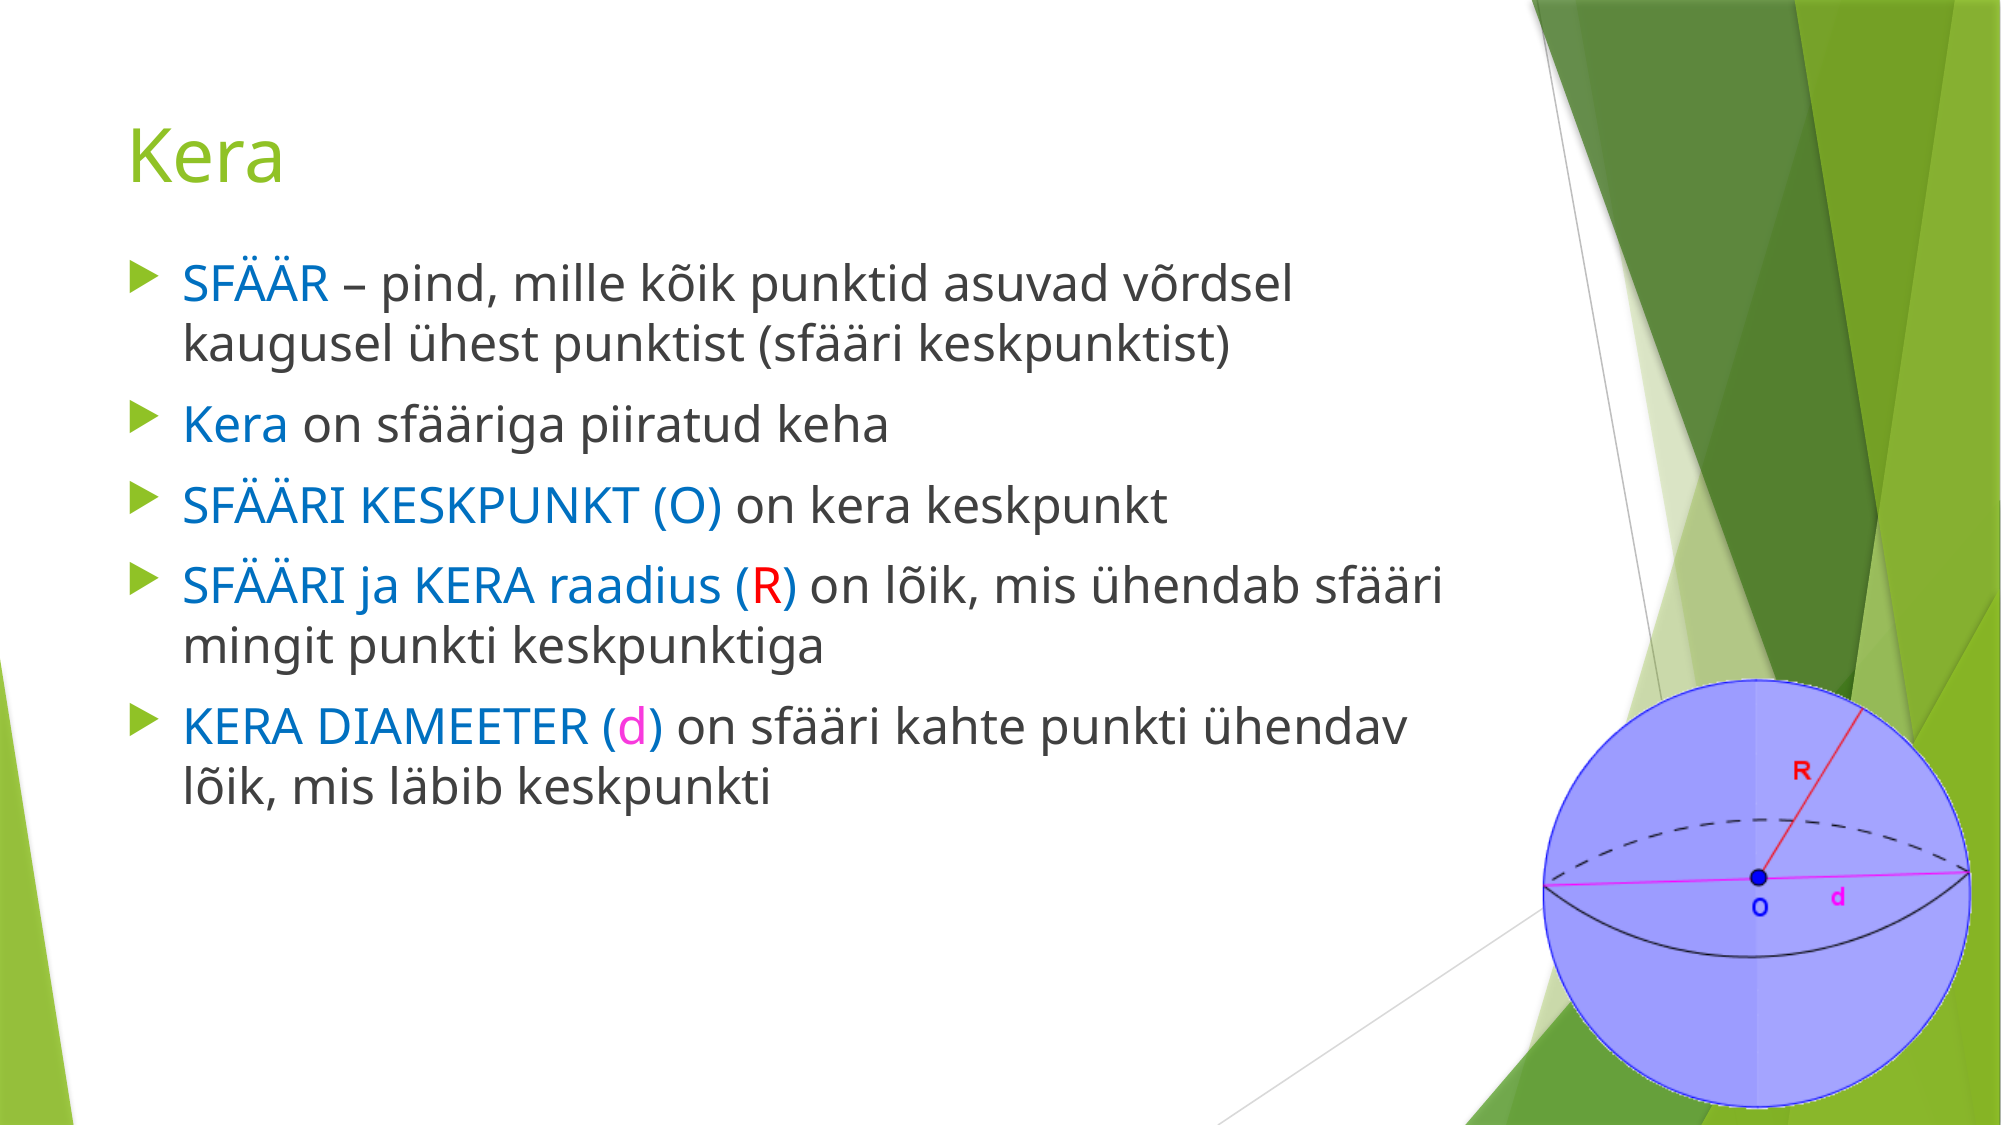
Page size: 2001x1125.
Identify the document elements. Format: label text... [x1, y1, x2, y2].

picture [1535, 654, 1989, 1125]
list SFÄÄR – pind, mille kõik punktid asuvad võrdsel kaugusel ühest punktist (sfääri keskpunktist) Kera on sfääriga piiratud keha SFÄÄRI KESKPUNKT (O) on kera keskpunkt SFÄÄRI ja KERA raadius (R) on lõik, mis ühendab sfääri mingit punkti keskpunktiga KERA DIAMEETER (d) on sfääri kahte punkti ühendav lõik, mis läbib keskpunkti [111, 243, 1522, 1068]
title Kera [111, 99, 1522, 243]
